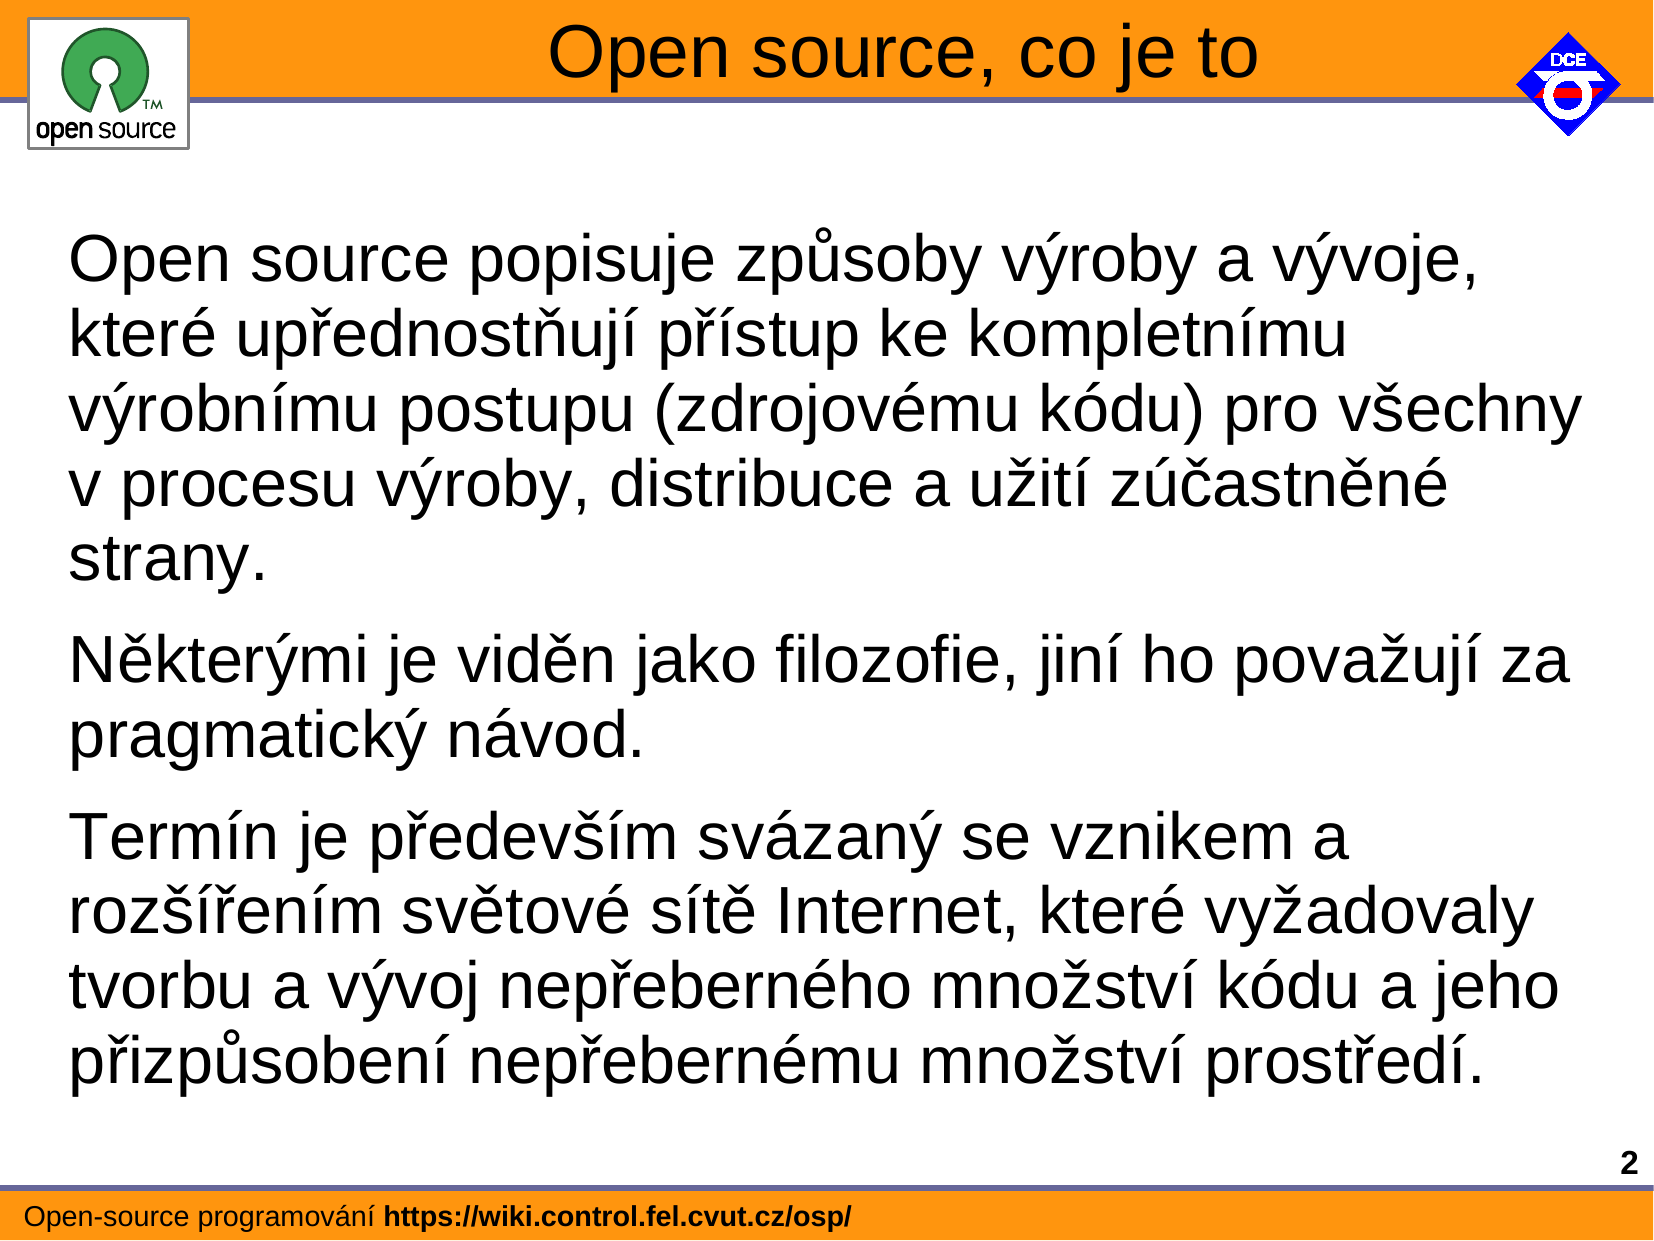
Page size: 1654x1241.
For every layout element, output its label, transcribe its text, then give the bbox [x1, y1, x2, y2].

subtitle Open source popisuje způsoby výroby a vývoje, které upřednostňují přístup ke kompletnímu výrobnímu postupu (zdrojovému kódu) pro všechny v procesu výroby, distribuce a užití zúčastněné strany. Některými je viděn jako filozofie, jiní ho považují za pragmatický návod. Termín je především svázaný se vznikem a rozšířením světové sítě Internet, které vyžadovaly tvorbu a vývoj nepřeberného množství kódu a jeho přizpůsobení nepřebernému množství prostředí. [68, 175, 1592, 1144]
title Open source, co je to [178, 5, 1631, 97]
